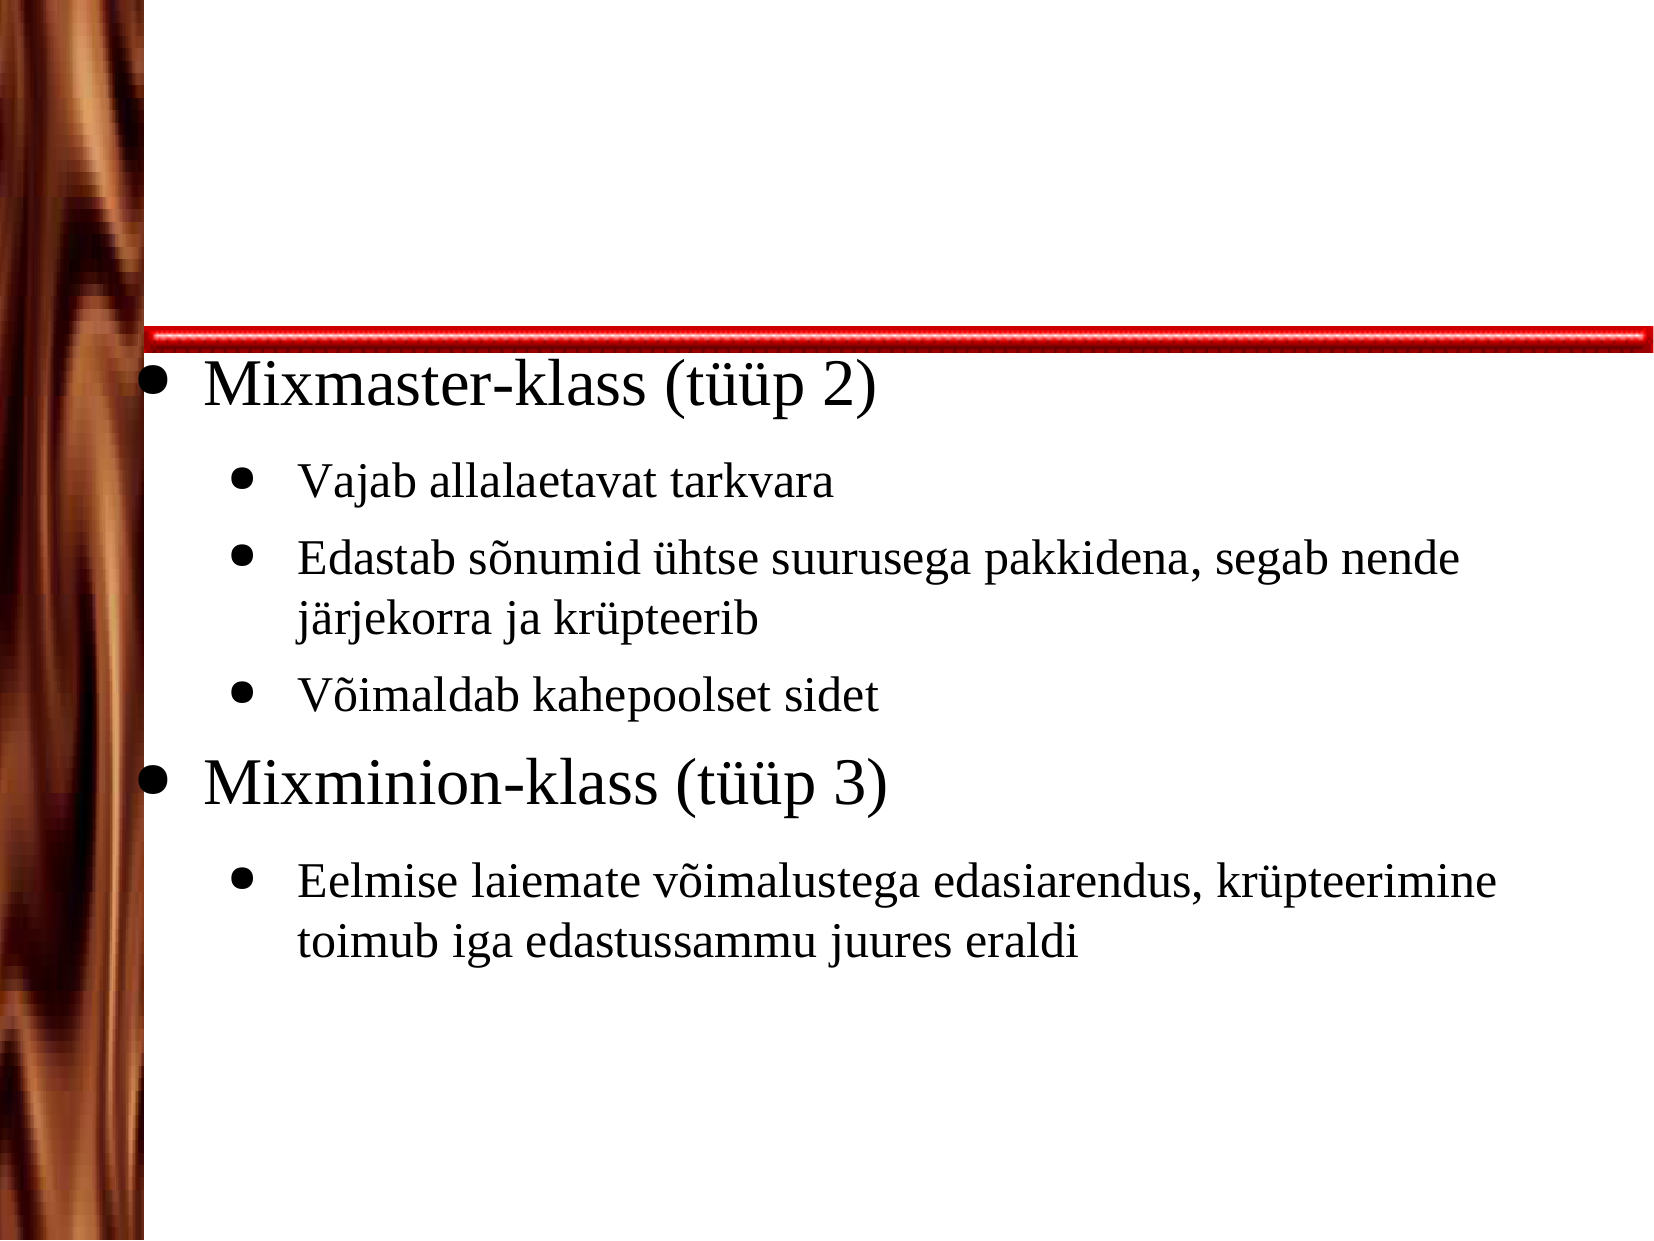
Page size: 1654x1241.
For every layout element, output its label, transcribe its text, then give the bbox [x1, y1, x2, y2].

list Mixmaster-klass (tüüp 2) Vajab allalaetavat tarkvara Edastab sõnumid ühtse suurusega pakkidena, segab nende järjekorra ja krüpteerib Võimaldab kahepoolset sidet Mixminion-klass (tüüp 3) Eelmise laiemate võimalustega edasiarendus, krüpteerimine toimub iga edastussammu juures eraldi [121, 344, 1534, 1126]
picture [0, 0, 1654, 1240]
